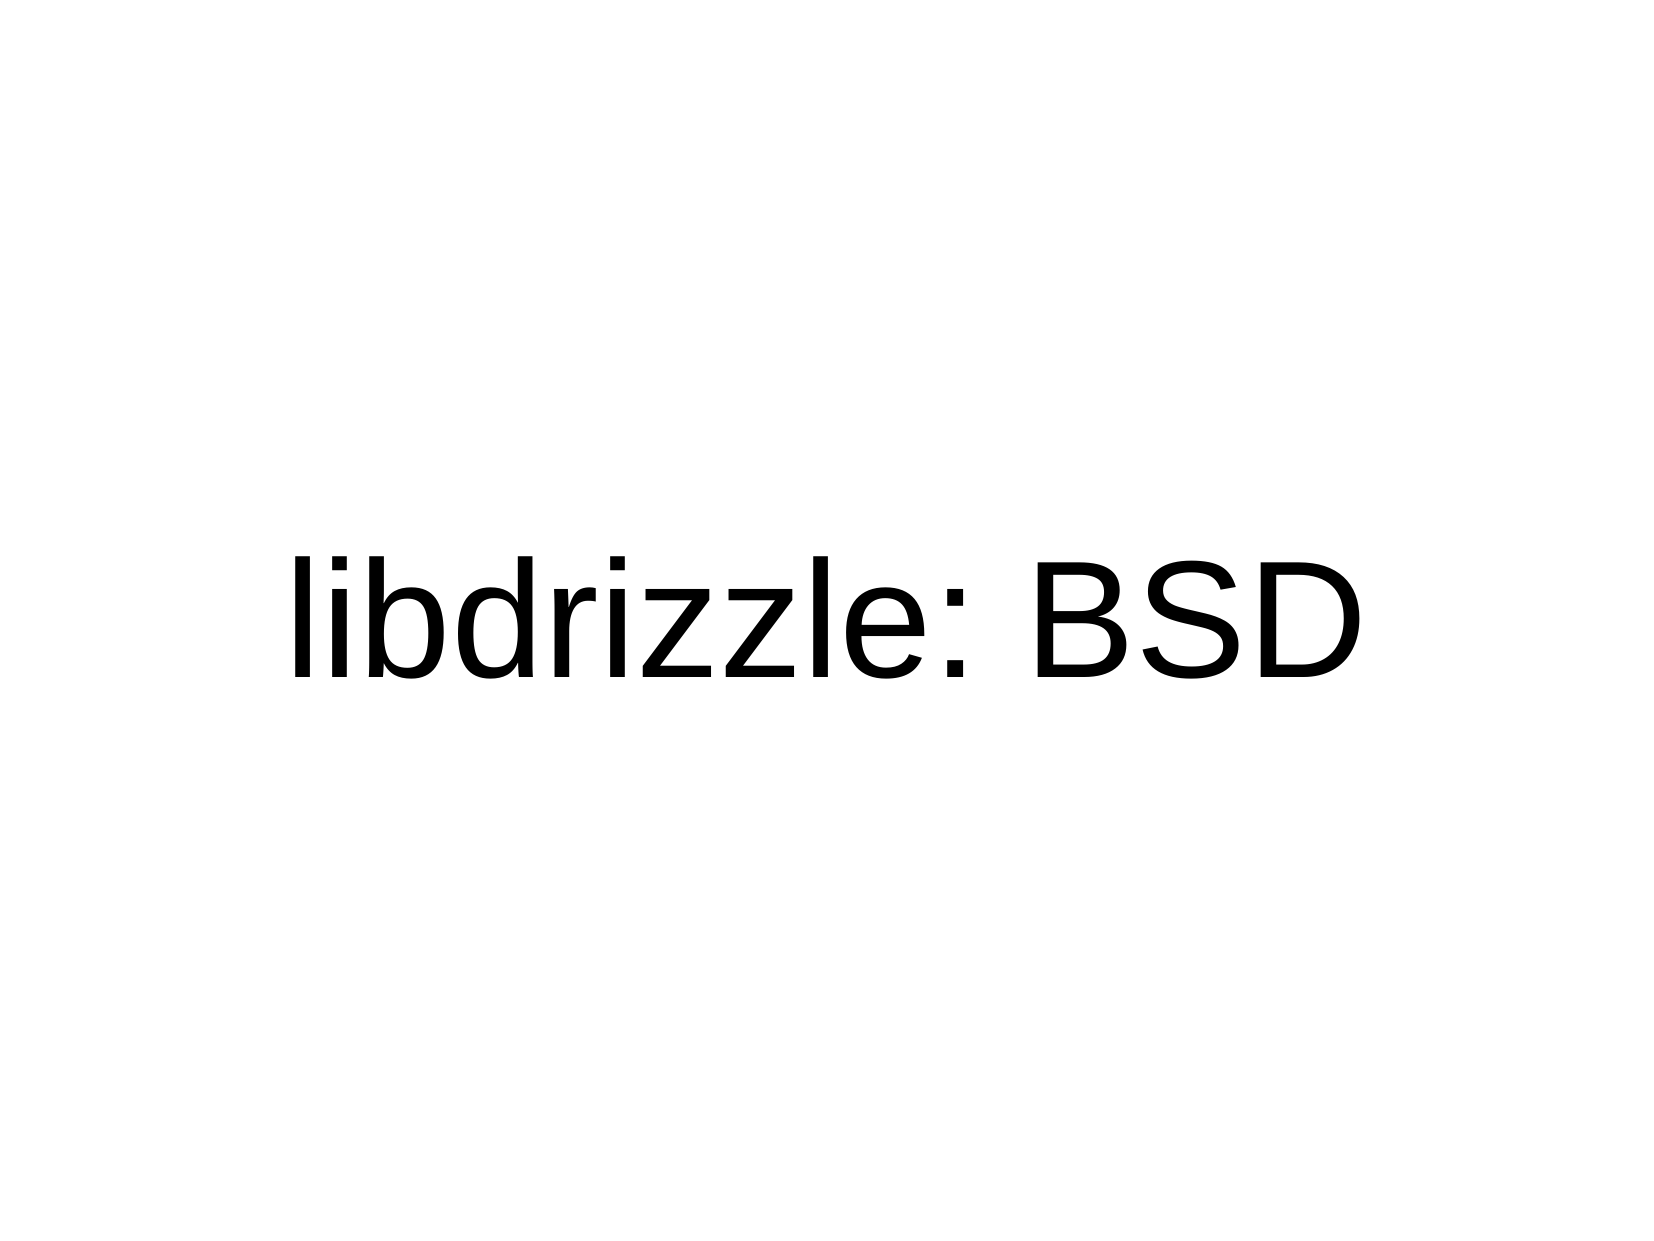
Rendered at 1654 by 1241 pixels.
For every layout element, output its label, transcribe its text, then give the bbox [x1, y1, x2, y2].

title libdrizzle: BSD [0, 516, 1654, 724]
